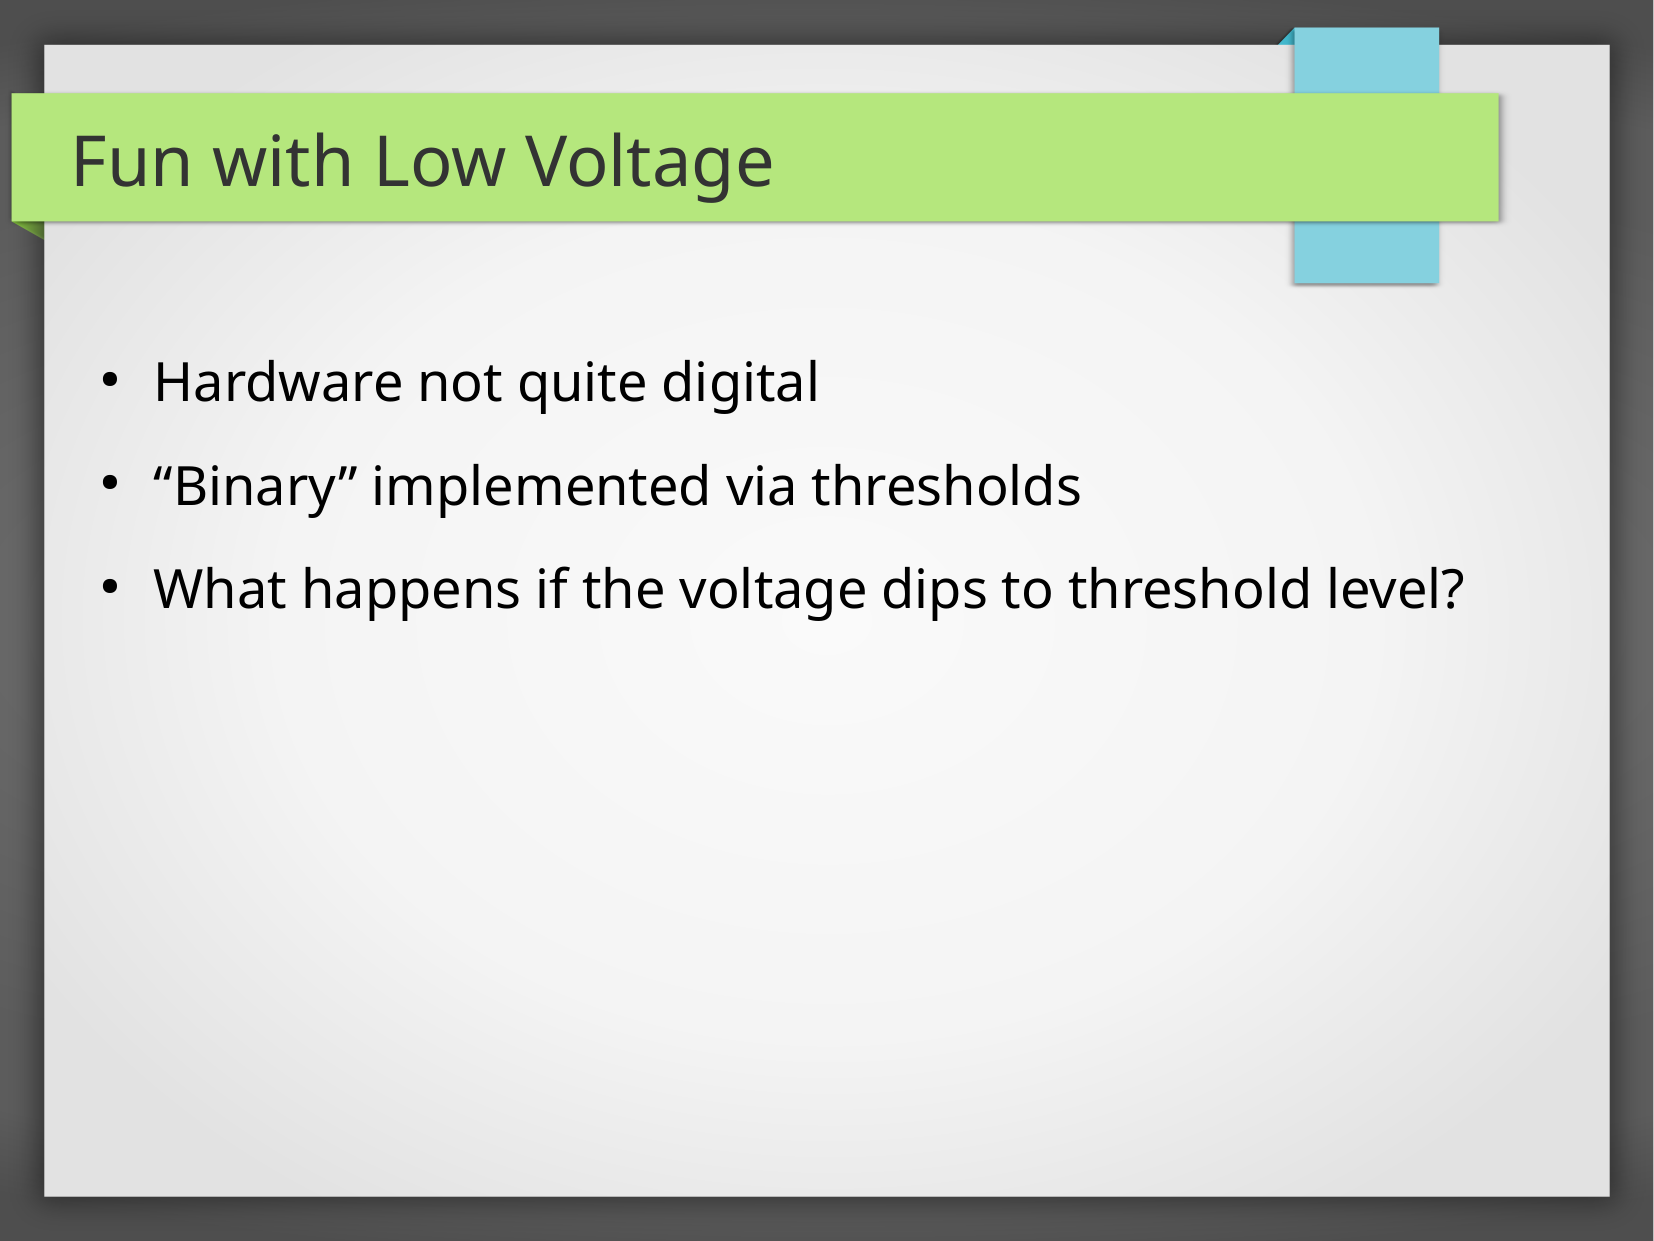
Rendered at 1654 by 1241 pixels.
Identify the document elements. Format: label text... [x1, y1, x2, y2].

title Fun with Low Voltage [70, 106, 1229, 213]
picture [0, 0, 1654, 1241]
list Hardware not quite digital “Binary” implemented via thresholds What happens if the voltage dips to threshold level? [82, 343, 1538, 1063]
